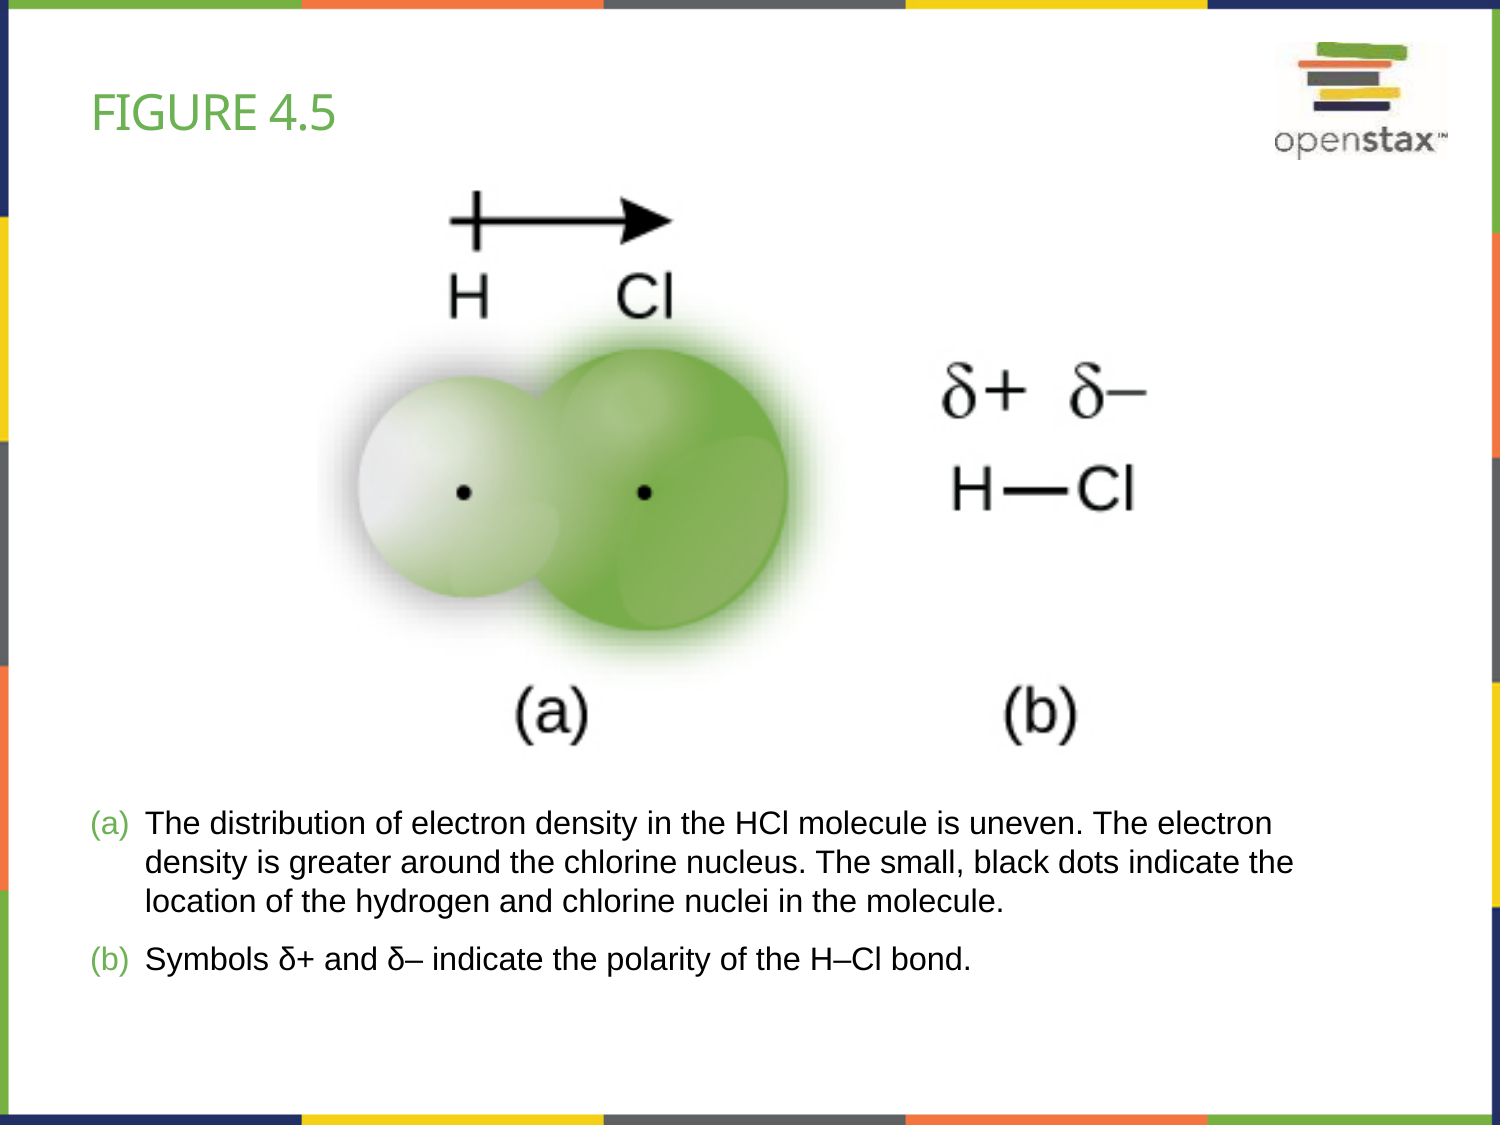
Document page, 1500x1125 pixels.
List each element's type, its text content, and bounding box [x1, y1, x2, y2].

list The distribution of electron density in the HCl molecule is uneven. The electron density is greater around the chlorine nucleus. The small, black dots indicate the location of the hydrogen and chlorine nuclei in the molecule. Symbols δ+ and δ– indicate the polarity of the H–Cl bond. [75, 794, 1398, 986]
title Figure 4.5 [75, 39, 1398, 148]
picture [0, 0, 1500, 1125]
